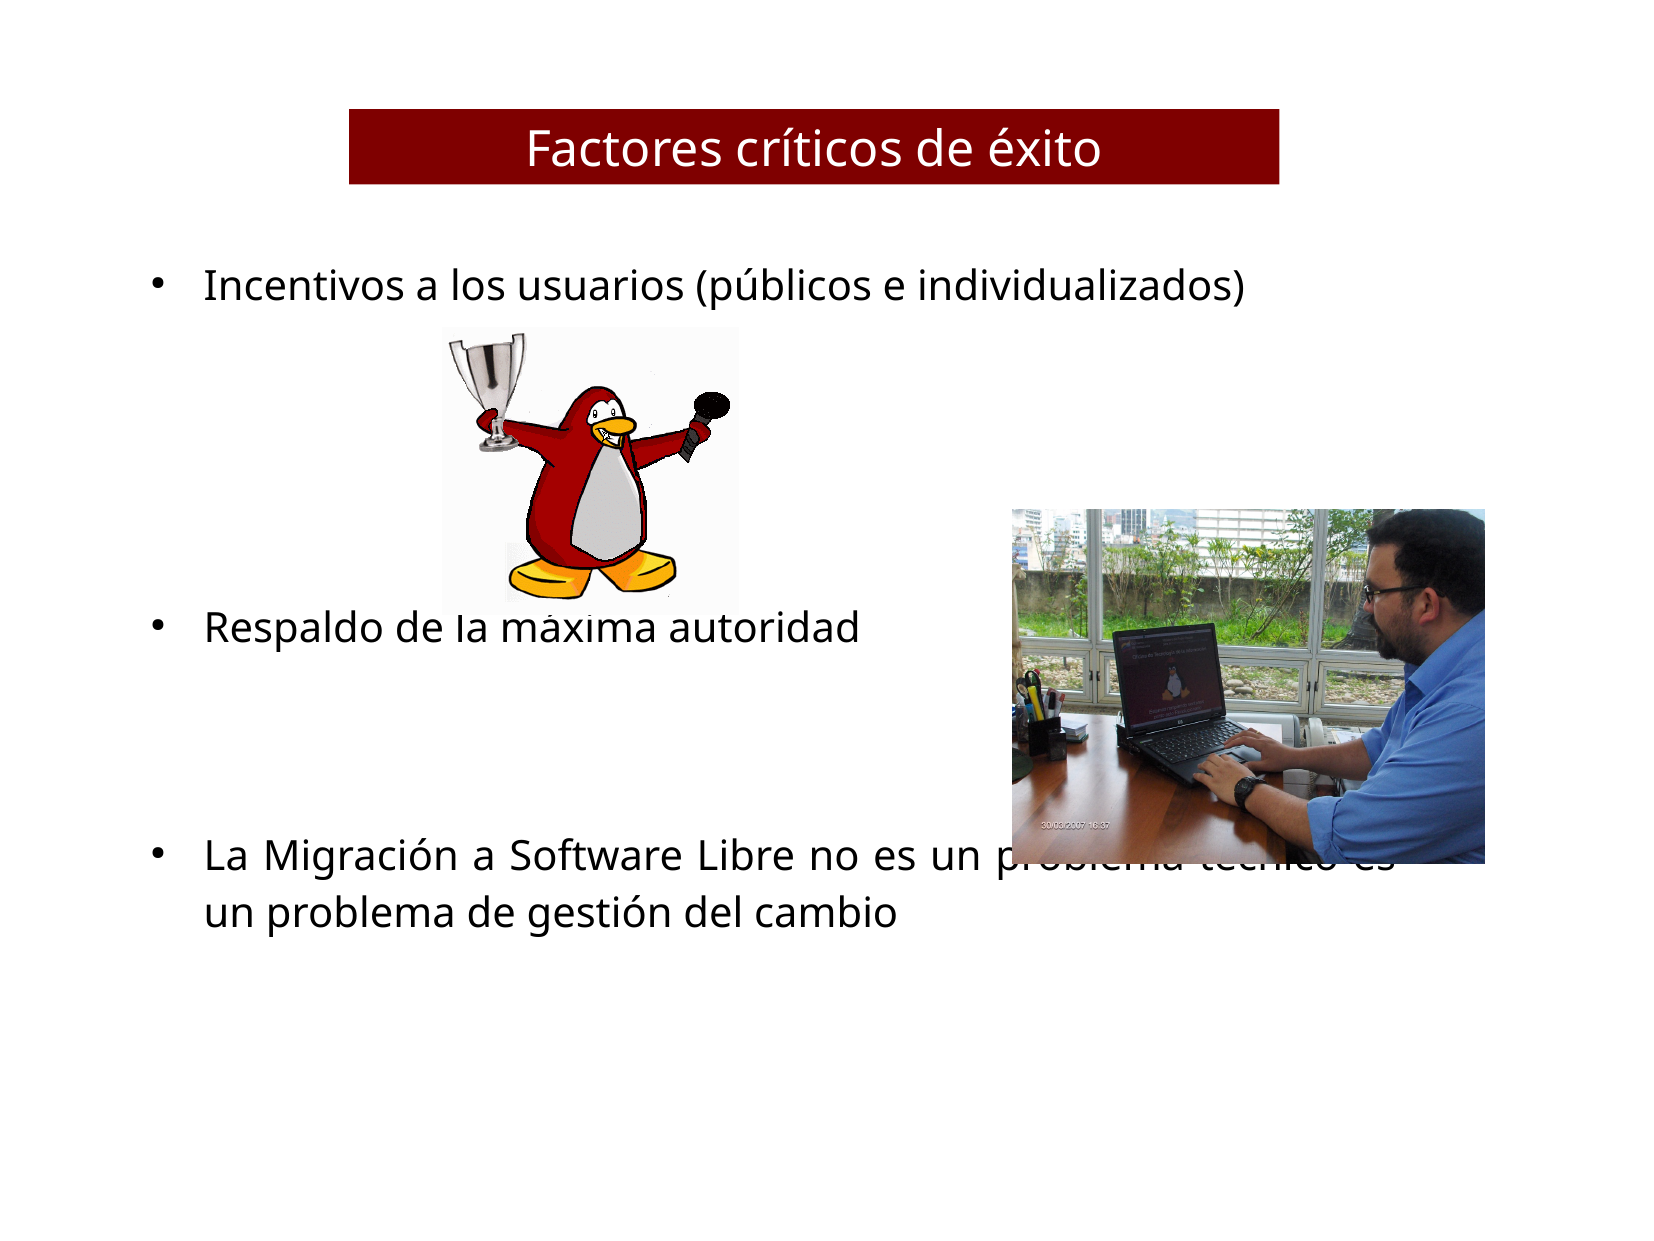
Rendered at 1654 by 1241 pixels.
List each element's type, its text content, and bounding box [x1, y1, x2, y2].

picture [442, 327, 739, 615]
text_box Factores críticos de éxito [349, 109, 1280, 185]
list Incentivos a los usuarios (públicos e individualizados) Respaldo de la máxima autoridad La Migración a Software Libre no es un problema técnico es un problema de gestión del cambio [118, 248, 1412, 1241]
picture [1012, 509, 1485, 864]
